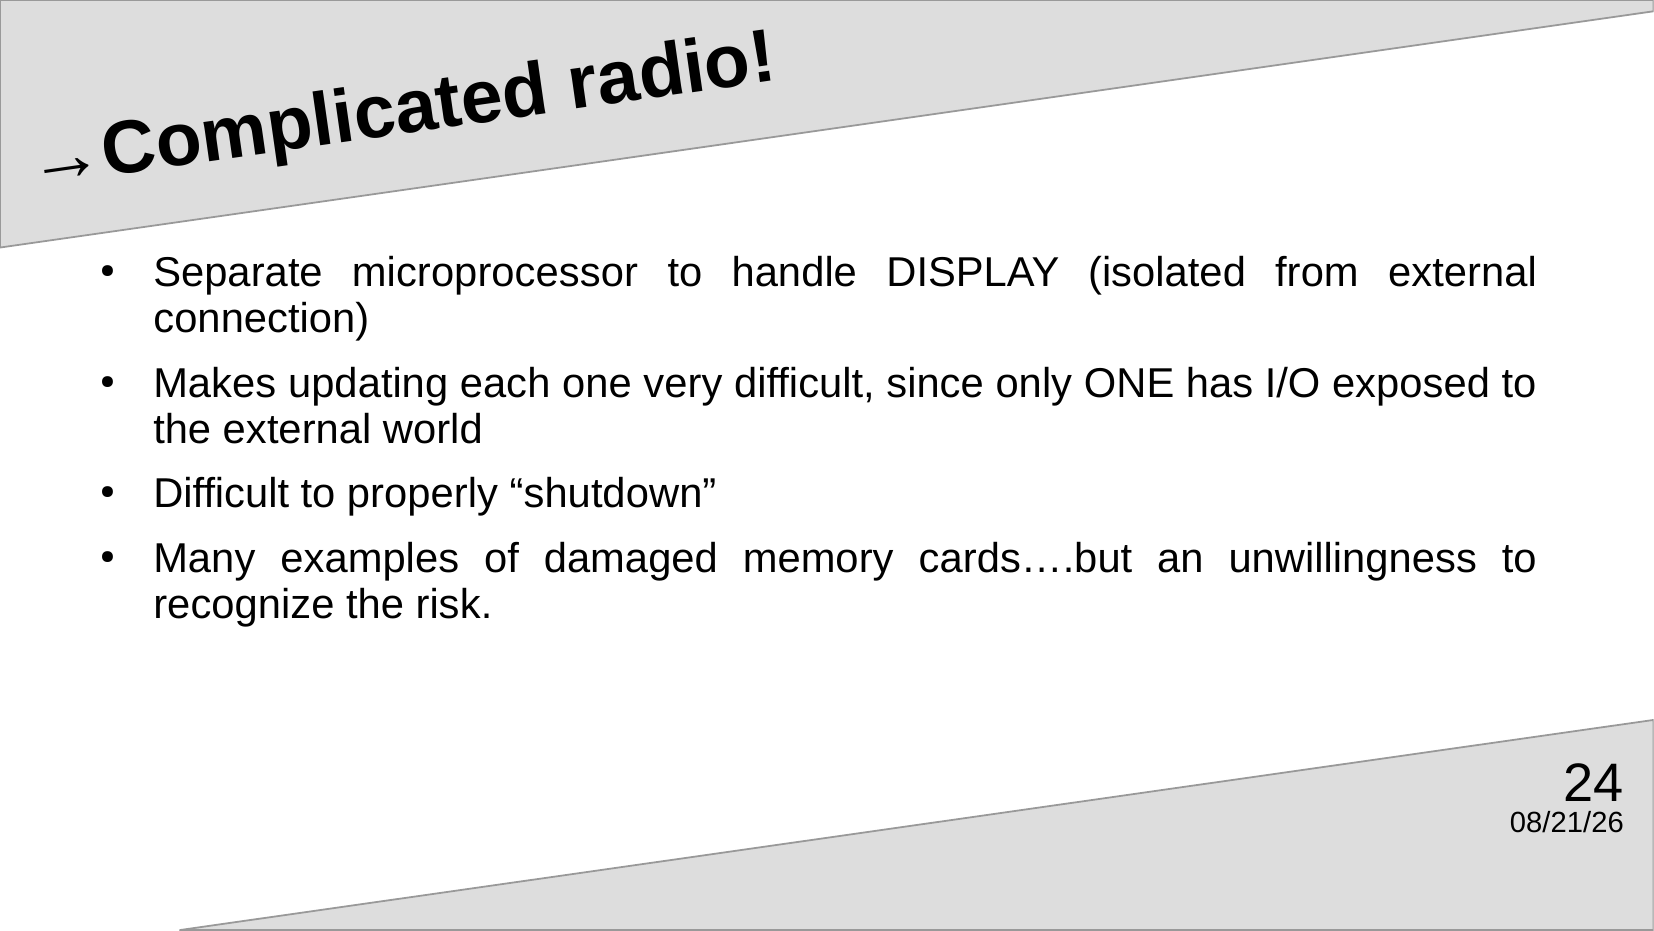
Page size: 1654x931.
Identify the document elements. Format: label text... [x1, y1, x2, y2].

list Separate microprocessor to handle DISPLAY (isolated from external connection) Makes updating each one very difficult, since only ONE has I/O exposed to the external world Difficult to properly “shutdown” Many examples of damaged memory cards….but an unwillingness to recognize the risk. [82, 248, 1538, 789]
title →Complicated radio! [16, 0, 1501, 239]
